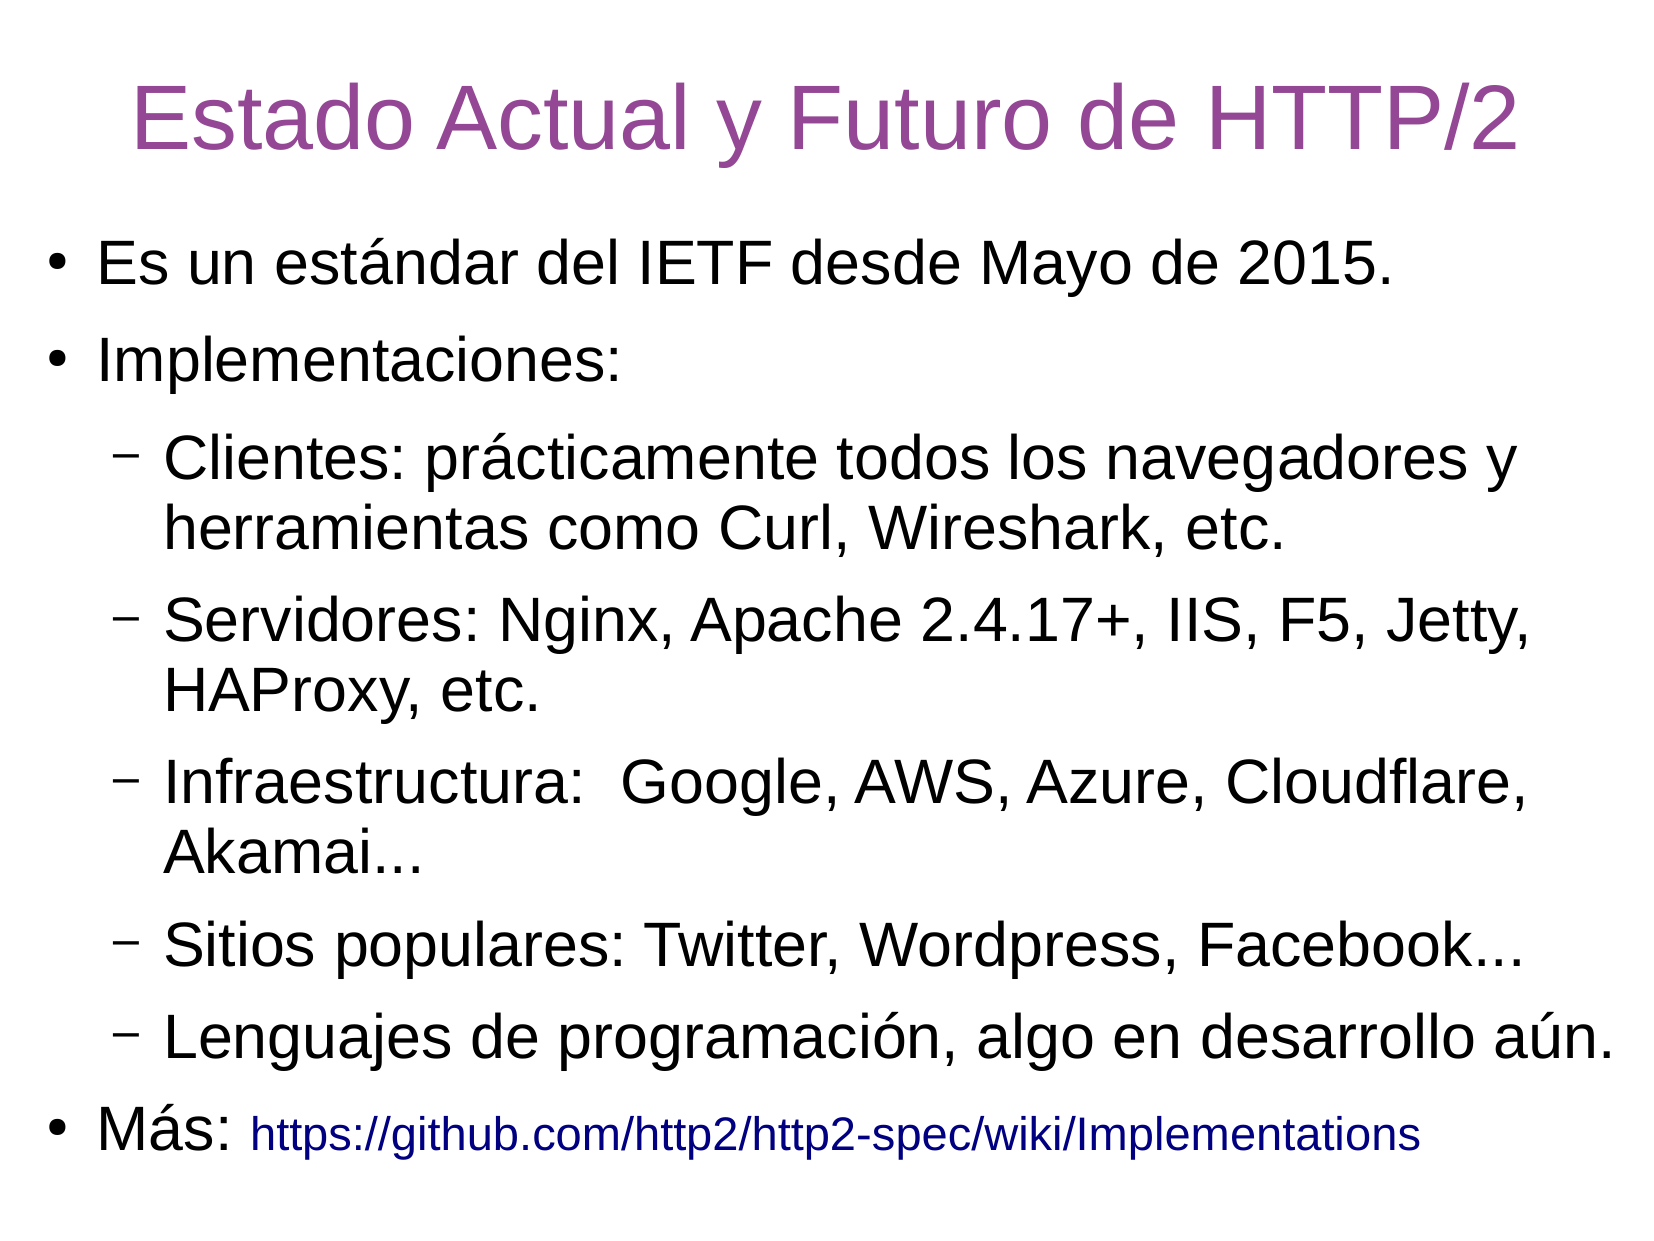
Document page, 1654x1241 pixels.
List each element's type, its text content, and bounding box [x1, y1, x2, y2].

title Estado Actual y Futuro de HTTP/2 [82, 13, 1571, 222]
list Es un estándar del IETF desde Mayo de 2015. Implementaciones: Clientes: prácticamente todos los navegadores y herramientas como Curl, Wireshark, etc. Servidores: Nginx, Apache 2.4.17+, IIS, F5, Jetty, HAProxy, etc. Infraestructura: Google, AWS, Azure, Cloudflare, Akamai... Sitios populares: Twitter, Wordpress, Facebook... Lenguajes de programación, algo en desarrollo aún. Más: https://github.com/http2/http2-spec/wiki/Implementations [29, 227, 1642, 1220]
